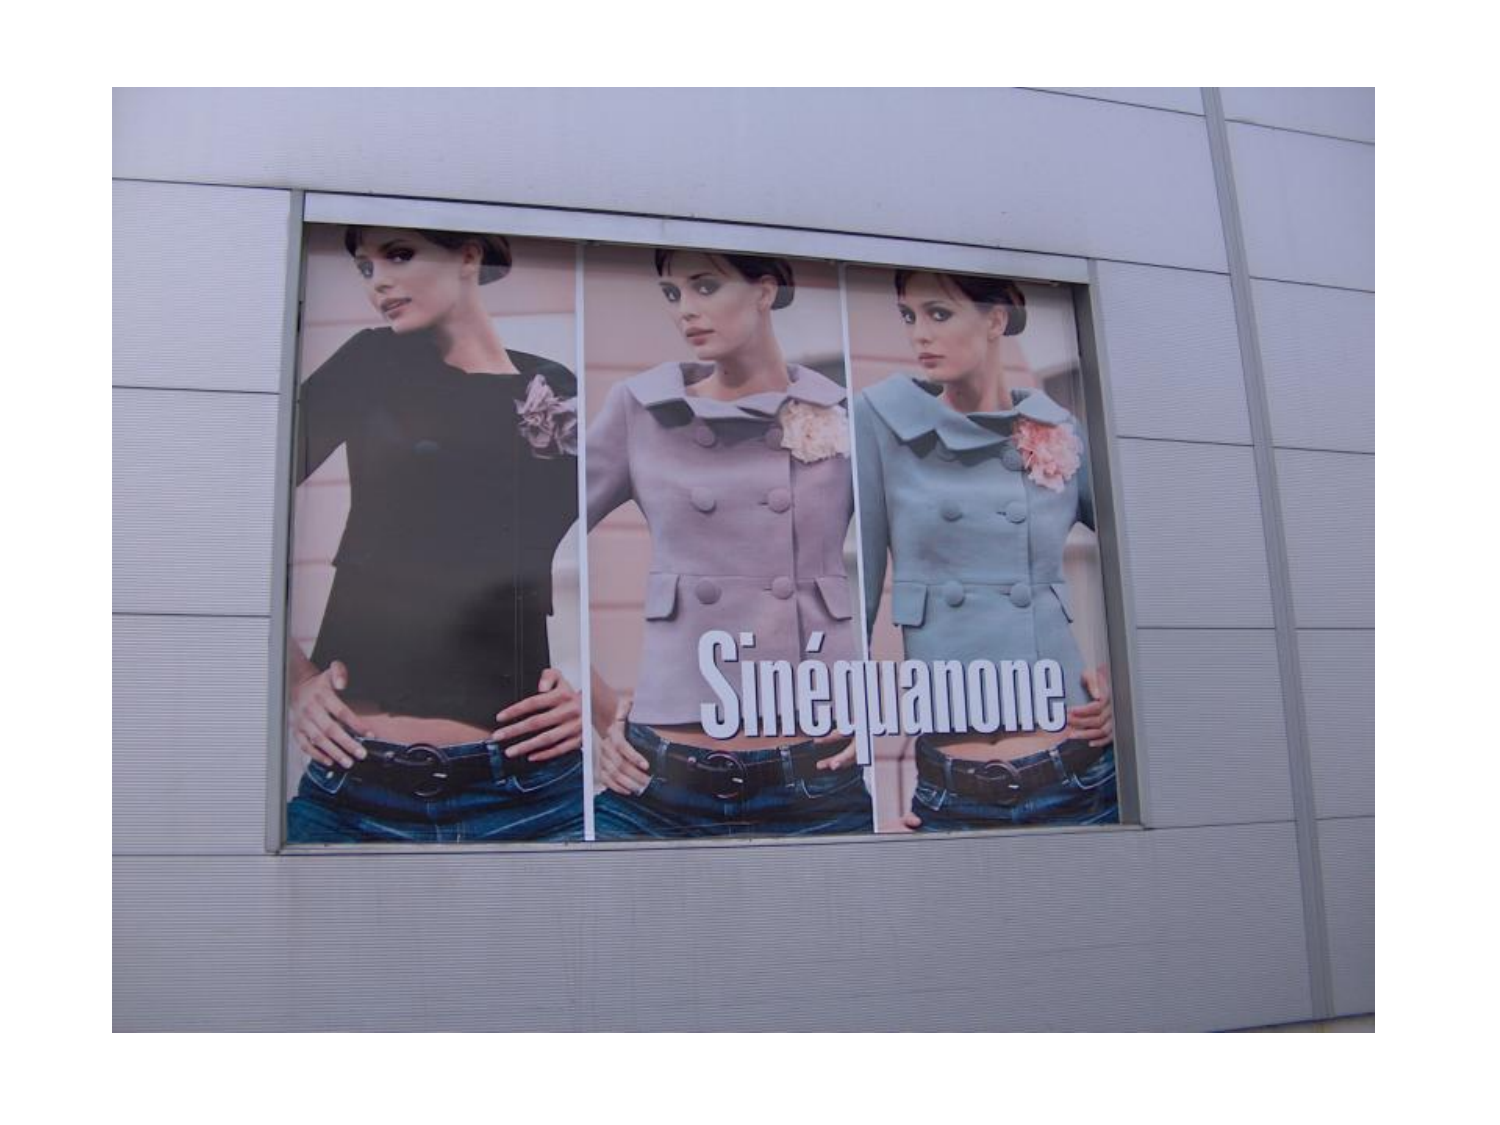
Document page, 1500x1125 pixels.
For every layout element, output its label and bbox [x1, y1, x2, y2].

picture [112, 87, 1375, 1033]
